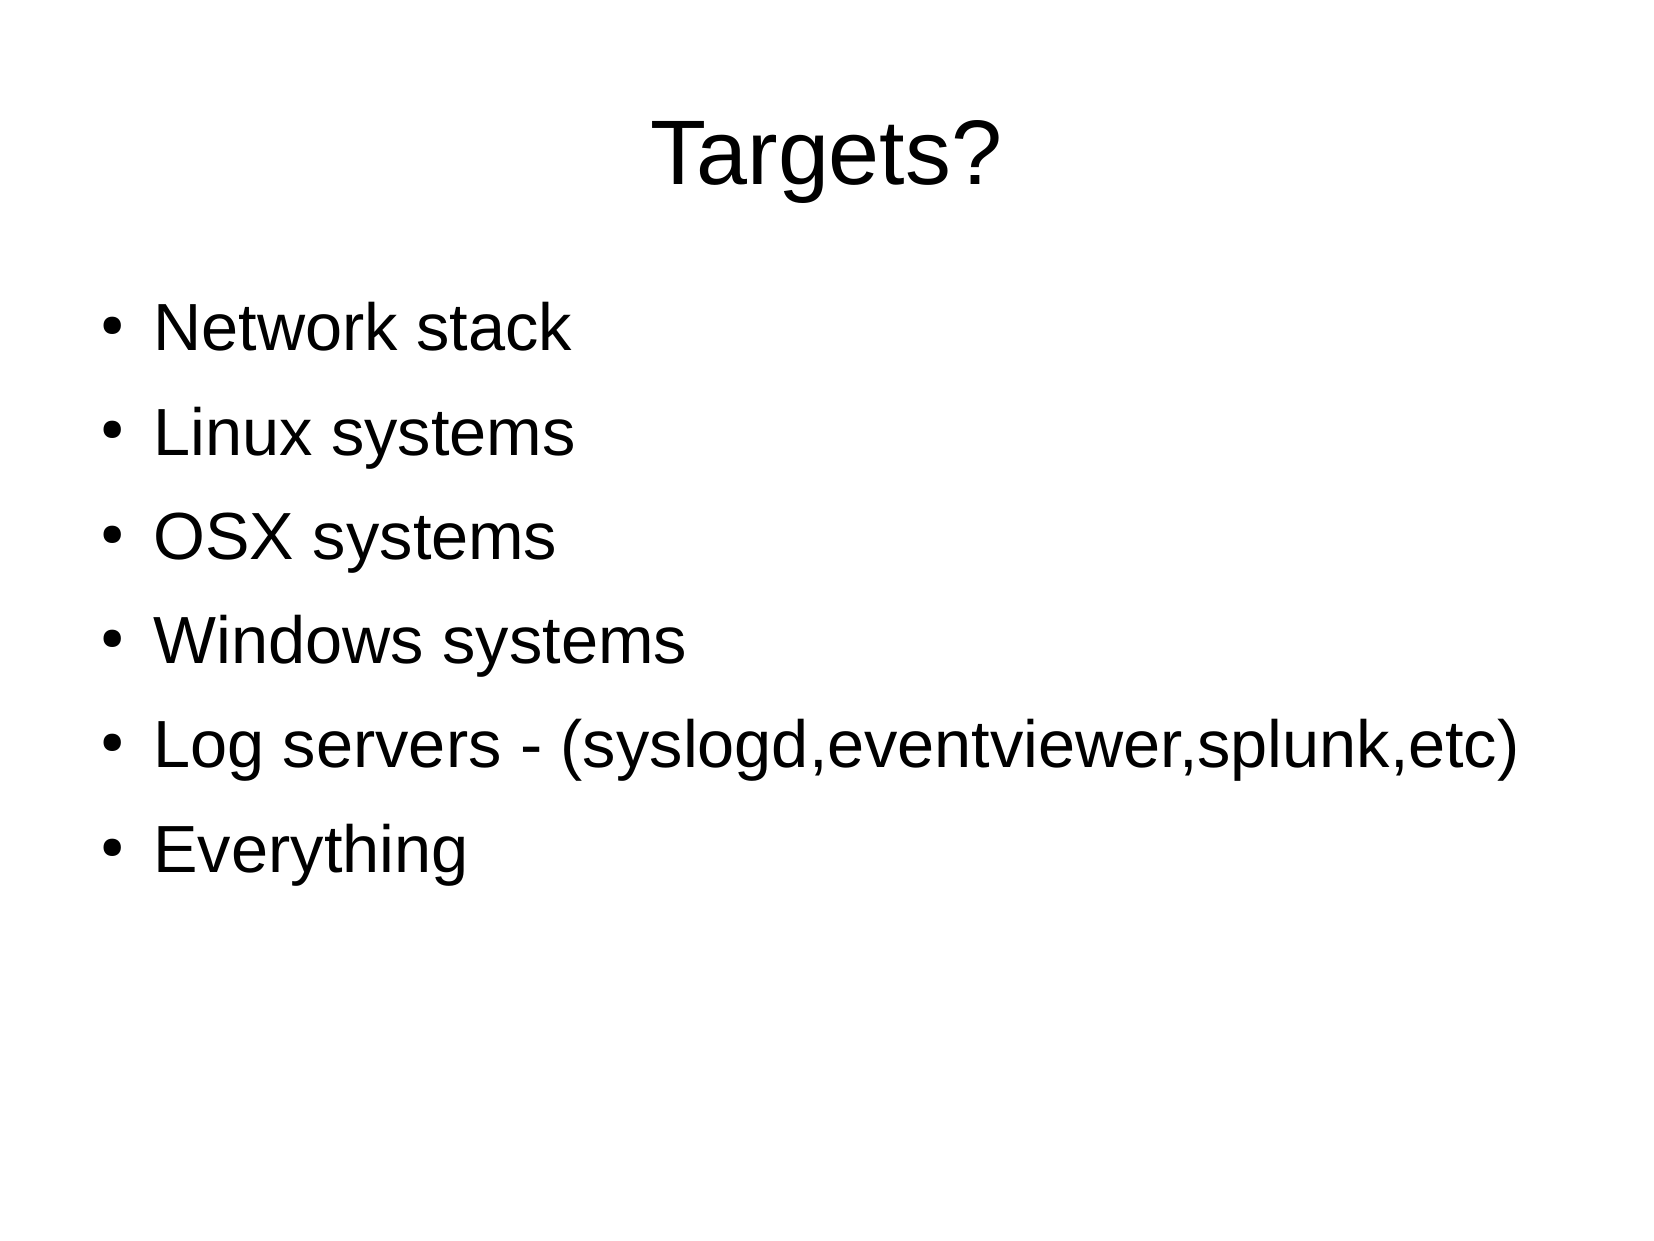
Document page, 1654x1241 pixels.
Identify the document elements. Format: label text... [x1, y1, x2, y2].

title Targets? [82, 49, 1571, 257]
list Network stack Linux systems OSX systems Windows systems Log servers - (syslogd,eventviewer,splunk,etc) Everything [82, 290, 1571, 1010]
